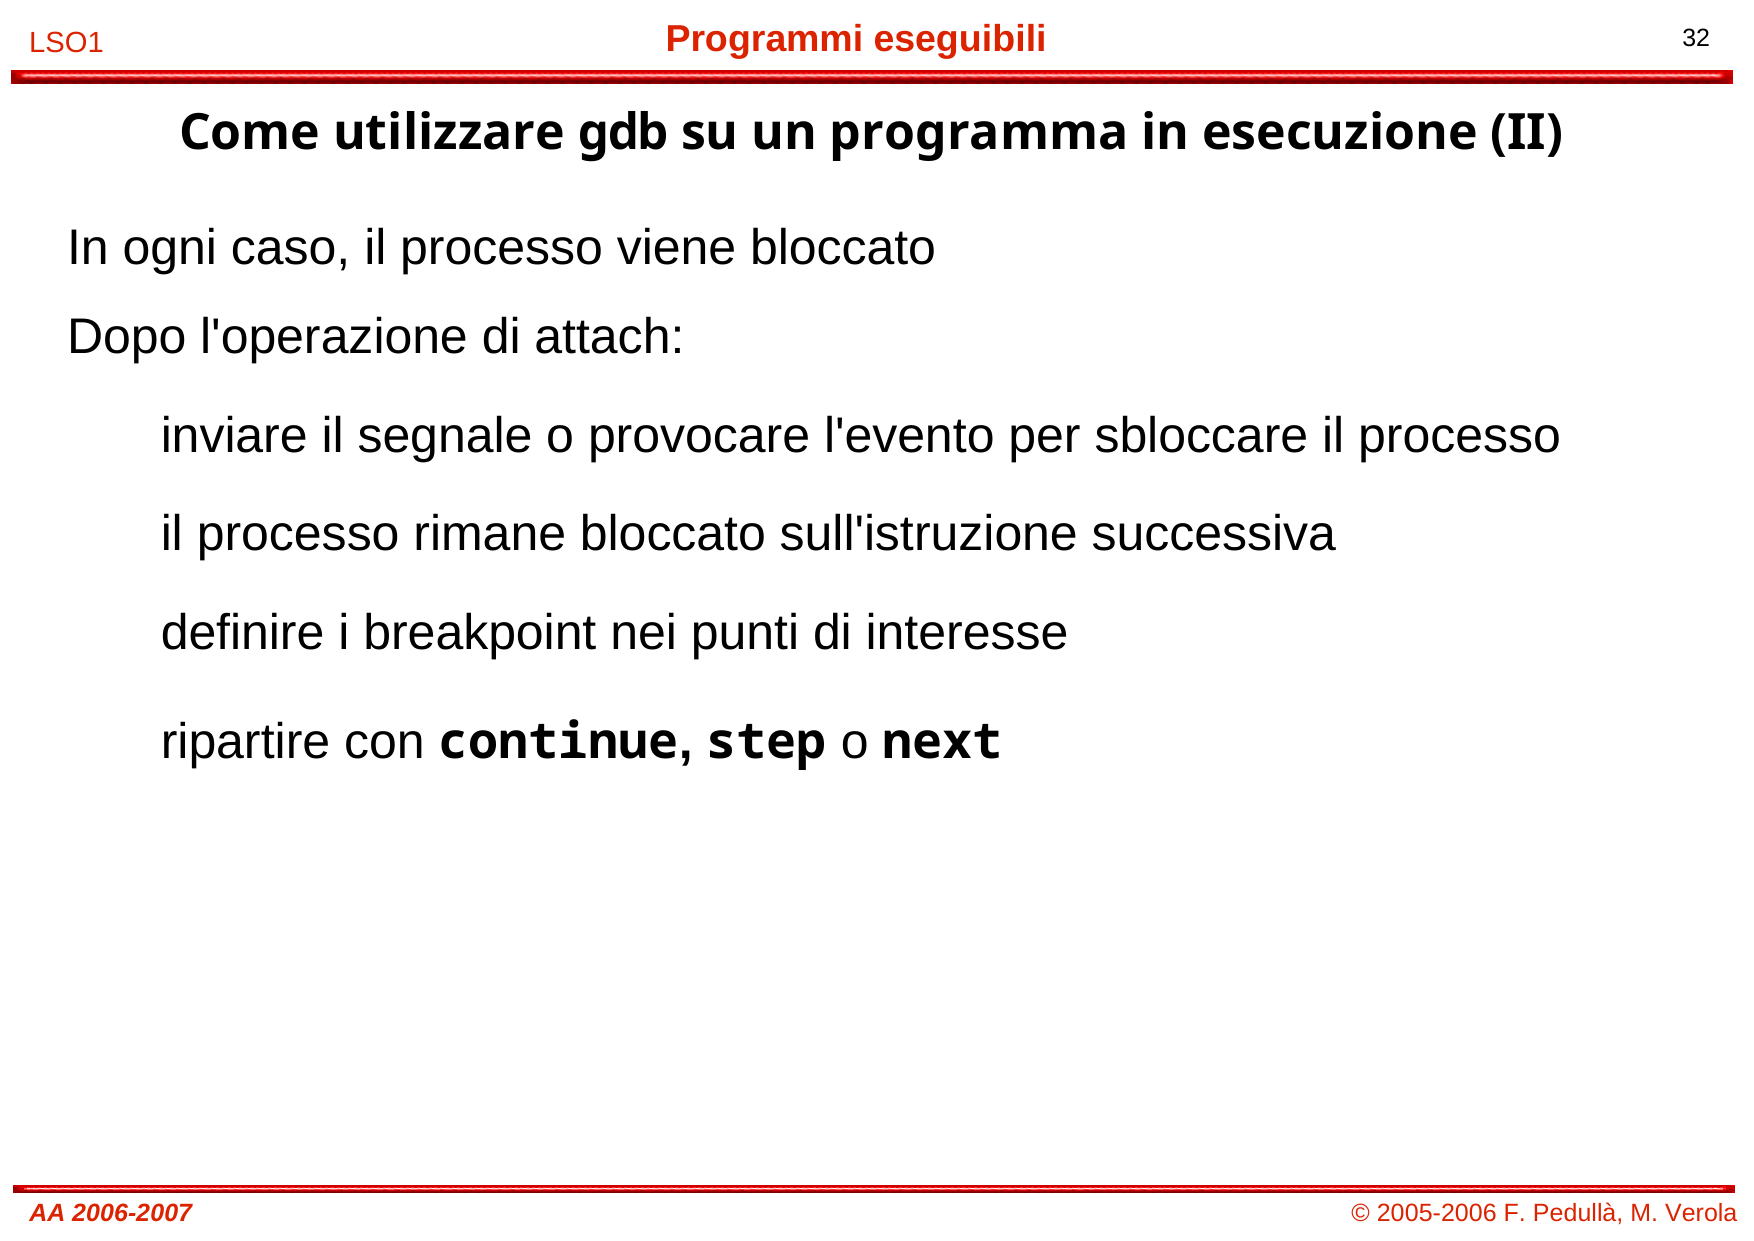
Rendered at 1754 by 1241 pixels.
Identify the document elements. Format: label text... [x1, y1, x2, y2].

picture [11, 70, 1733, 84]
picture [13, 1185, 1256, 1193]
title Come utilizzare gdb su un programma in esecuzione (II) [132, 84, 1611, 180]
list In ogni caso, il processo viene bloccato Dopo l'operazione di attach: inviare il segnale o provocare l'evento per sbloccare il processo il processo rimane bloccato sull'istruzione successiva definire i breakpoint nei punti di interesse ripartire con continue, step o next [52, 211, 1646, 1003]
text_box <number> [1256, 1129, 1623, 1213]
picture [1623, 1185, 1735, 1193]
